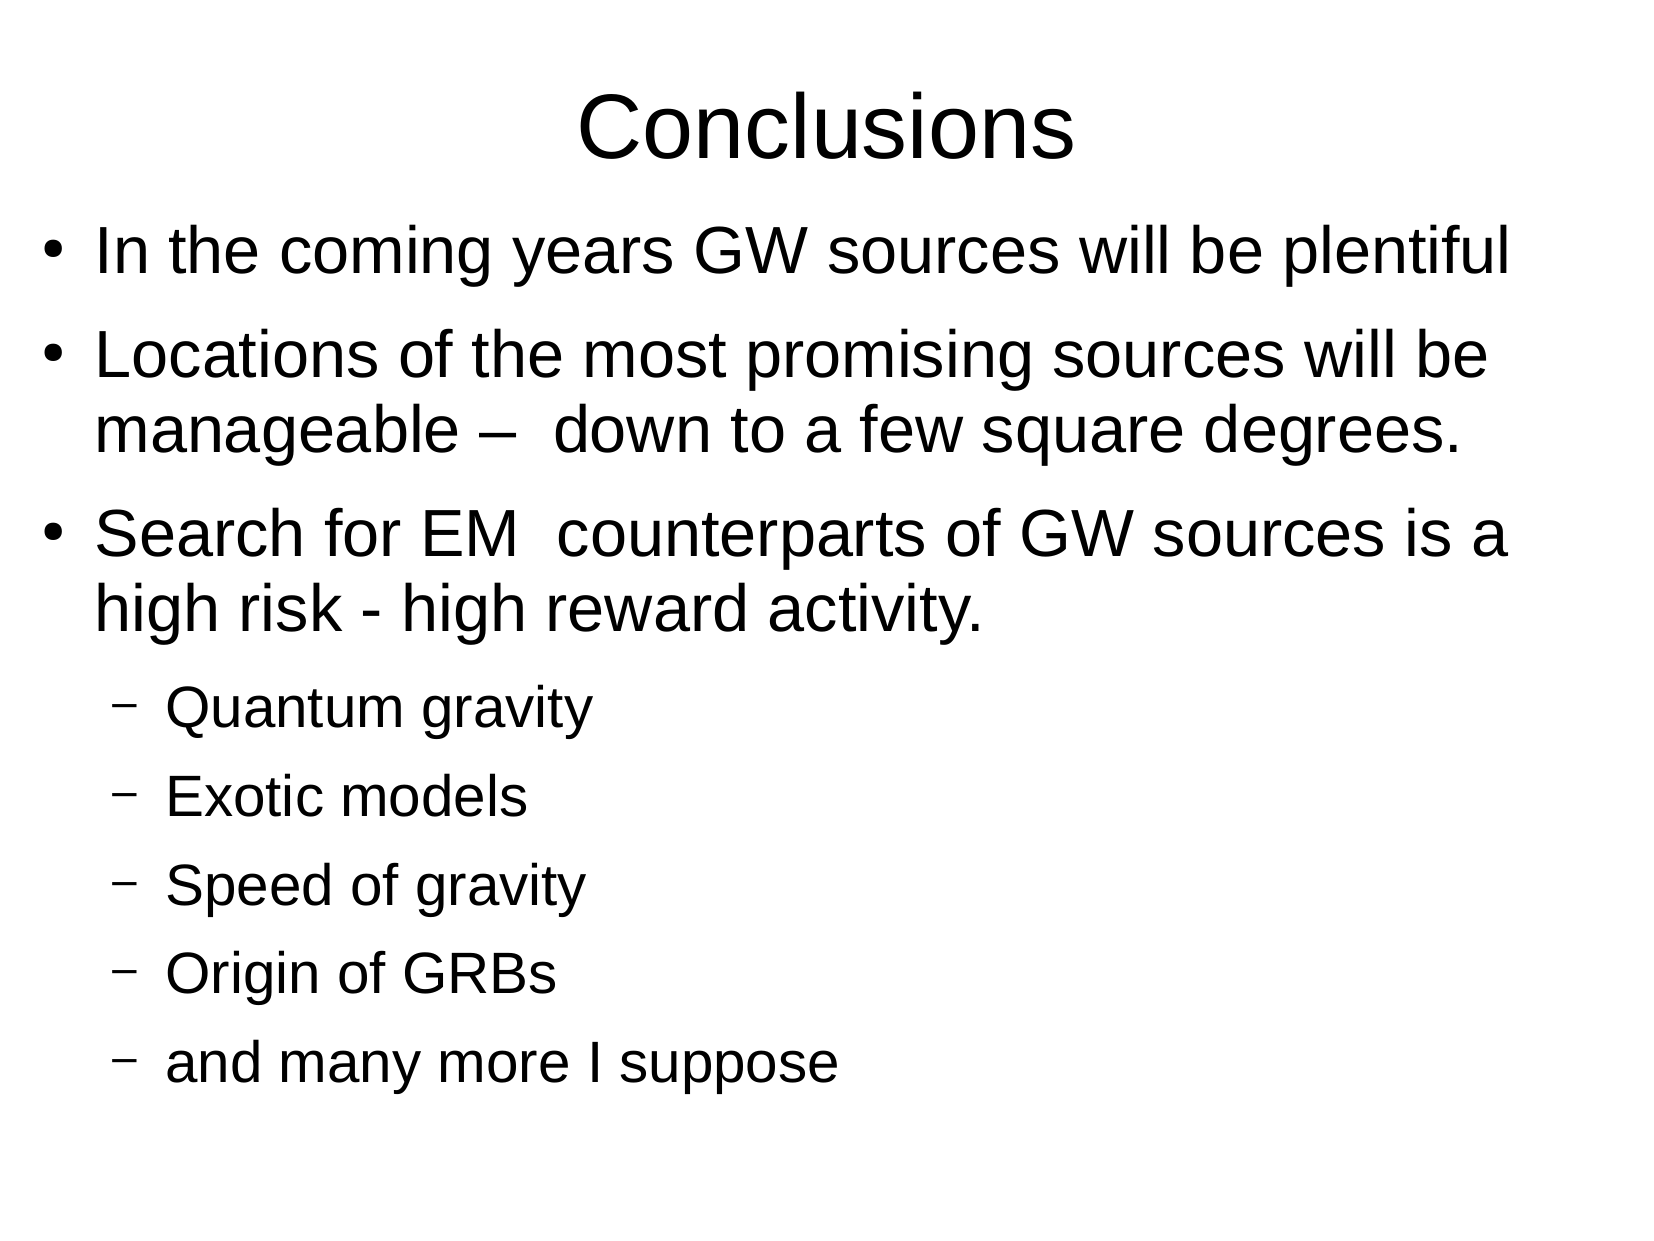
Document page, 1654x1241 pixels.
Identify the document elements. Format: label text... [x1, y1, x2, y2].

list In the coming years GW sources will be plentiful Locations of the most promising sources will be manageable – down to a few square degrees. Search for EM counterparts of GW sources is a high risk - high reward activity. Quantum gravity Exotic models Speed of gravity Origin of GRBs and many more I suppose [23, 212, 1630, 1229]
title Conclusions [82, 23, 1571, 212]
